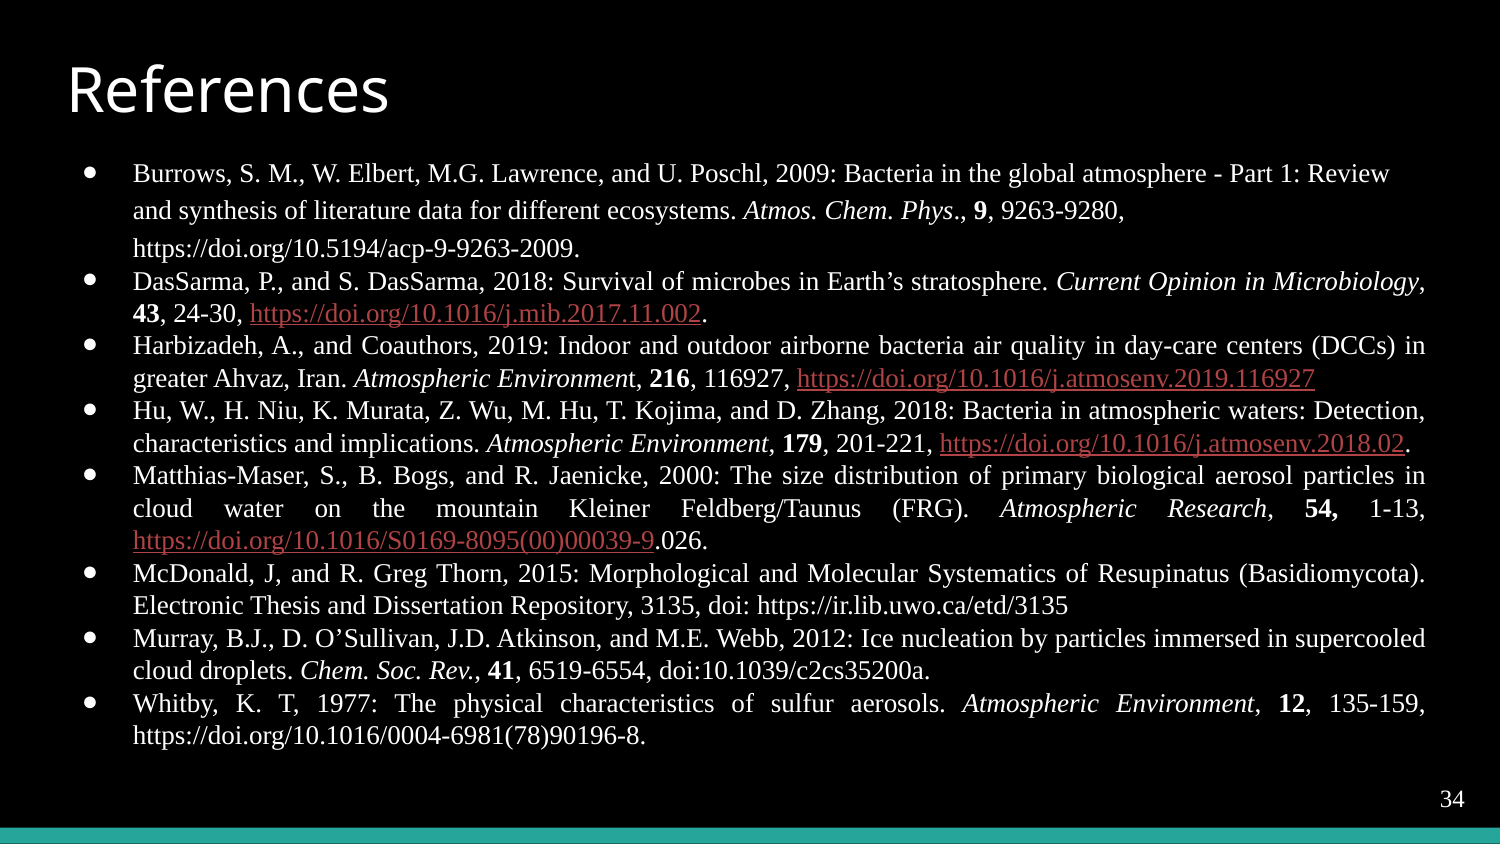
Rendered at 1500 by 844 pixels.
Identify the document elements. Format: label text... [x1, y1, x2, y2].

slide_number <number> [1389, 764, 1480, 830]
title References [51, 35, 1449, 136]
list Burrows, S. M., W. Elbert, M.G. Lawrence, and U. Poschl, 2009: Bacteria in the global atmosphere - Part 1: Review and synthesis of literature data for different ecosystems. Atmos. Chem. Phys., 9, 9263-9280, https://doi.org/10.5194/acp-9-9263-2009. DasSarma, P., and S. DasSarma, 2018: Survival of microbes in Earth’s stratosphere. Current Opinion in Microbiology, 43, 24-30, https://doi.org/10.1016/j.mib.2017.11.002. Harbizadeh, A., and Coauthors, 2019: Indoor and outdoor airborne bacteria air quality in day-care centers (DCCs) in greater Ahvaz, Iran. Atmospheric Environment, 216, 116927, https://doi.org/10.1016/j.atmosenv.2019.116927 Hu, W., H. Niu, K. Murata, Z. Wu, M. Hu, T. Kojima, and D. Zhang, 2018: Bacteria in atmospheric waters: Detection, characteristics and implications. Atmospheric Environment, 179, 201-221, https://doi.org/10.1016/j.atmosenv.2018.02. Matthias-Maser, S., B. Bogs, and R. Jaenicke, 2000: The size distribution of primary biological aerosol particles in cloud water on the mountain Kleiner Feldberg/Taunus (FRG). Atmospheric Research, 54, 1-13, https://doi.org/10.1016/S0169-8095(00)00039-9.026. McDonald, J, and R. Greg Thorn, 2015: Morphological and Molecular Systematics of Resupinatus (Basidiomycota). Electronic Thesis and Dissertation Repository, 3135, doi: https://ir.lib.uwo.ca/etd/3135 Murray, B.J., D. O’Sullivan, J.D. Atkinson, and M.E. Webb, 2012: Ice nucleation by particles immersed in supercooled cloud droplets. Chem. Soc. Rev., 41, 6519-6554, doi:10.1039/c2cs35200a. Whitby, K. T, 1977: The physical characteristics of sulfur aerosols. Atmospheric Environment, 12, 135-159, https://doi.org/10.1016/0004-6981(78)90196-8. [42, 135, 1441, 668]
